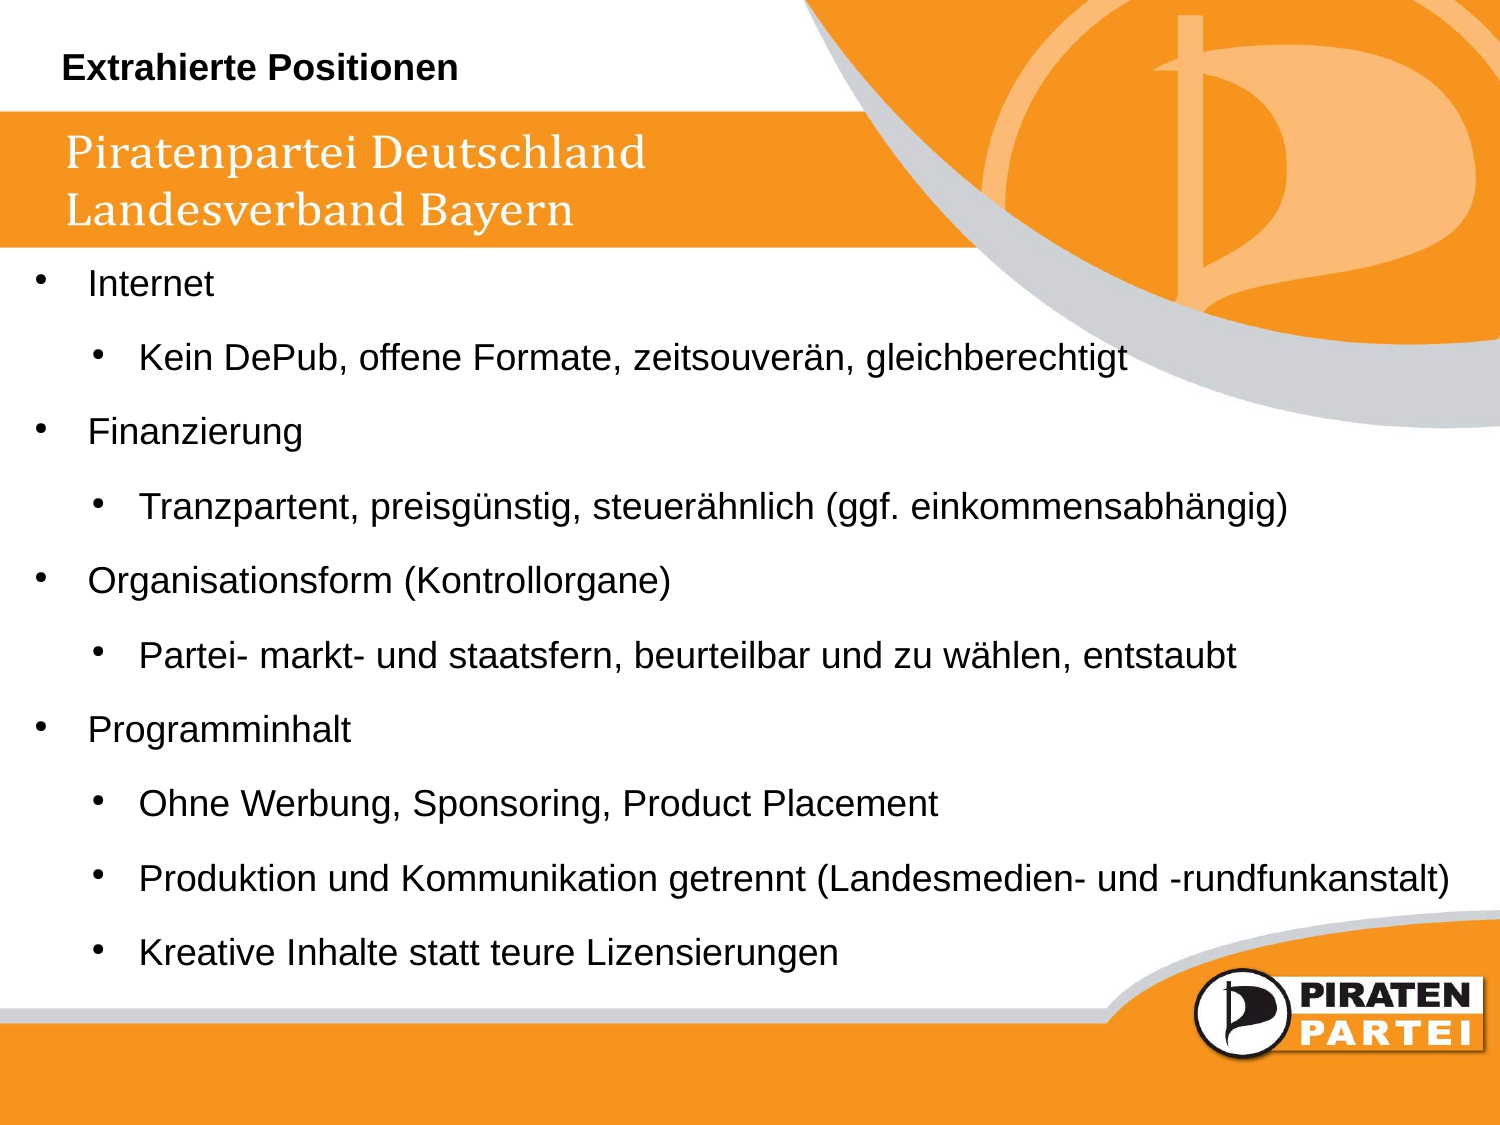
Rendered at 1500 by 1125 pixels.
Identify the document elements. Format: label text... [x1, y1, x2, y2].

title Extrahierte Positionen [46, 27, 1397, 104]
picture [0, 0, 1500, 1125]
text_box Internet Kein DePub, offene Formate, zeitsouverän, gleichberechtigt Finanzierung Tranzpartent, preisgünstig, steuerähnlich (ggf. einkommensabhängig) Organisationsform (Kontrollorgane) Partei- markt- und staatsfern, beurteilbar und zu wählen, entstaubt Programminhalt Ohne Werbung, Sponsoring, Product Placement Produktion und Kommunikation getrennt (Landesmedien- und -rundfunkanstalt) Kreative Inhalte statt teure Lizensierungen [1, 176, 1495, 981]
